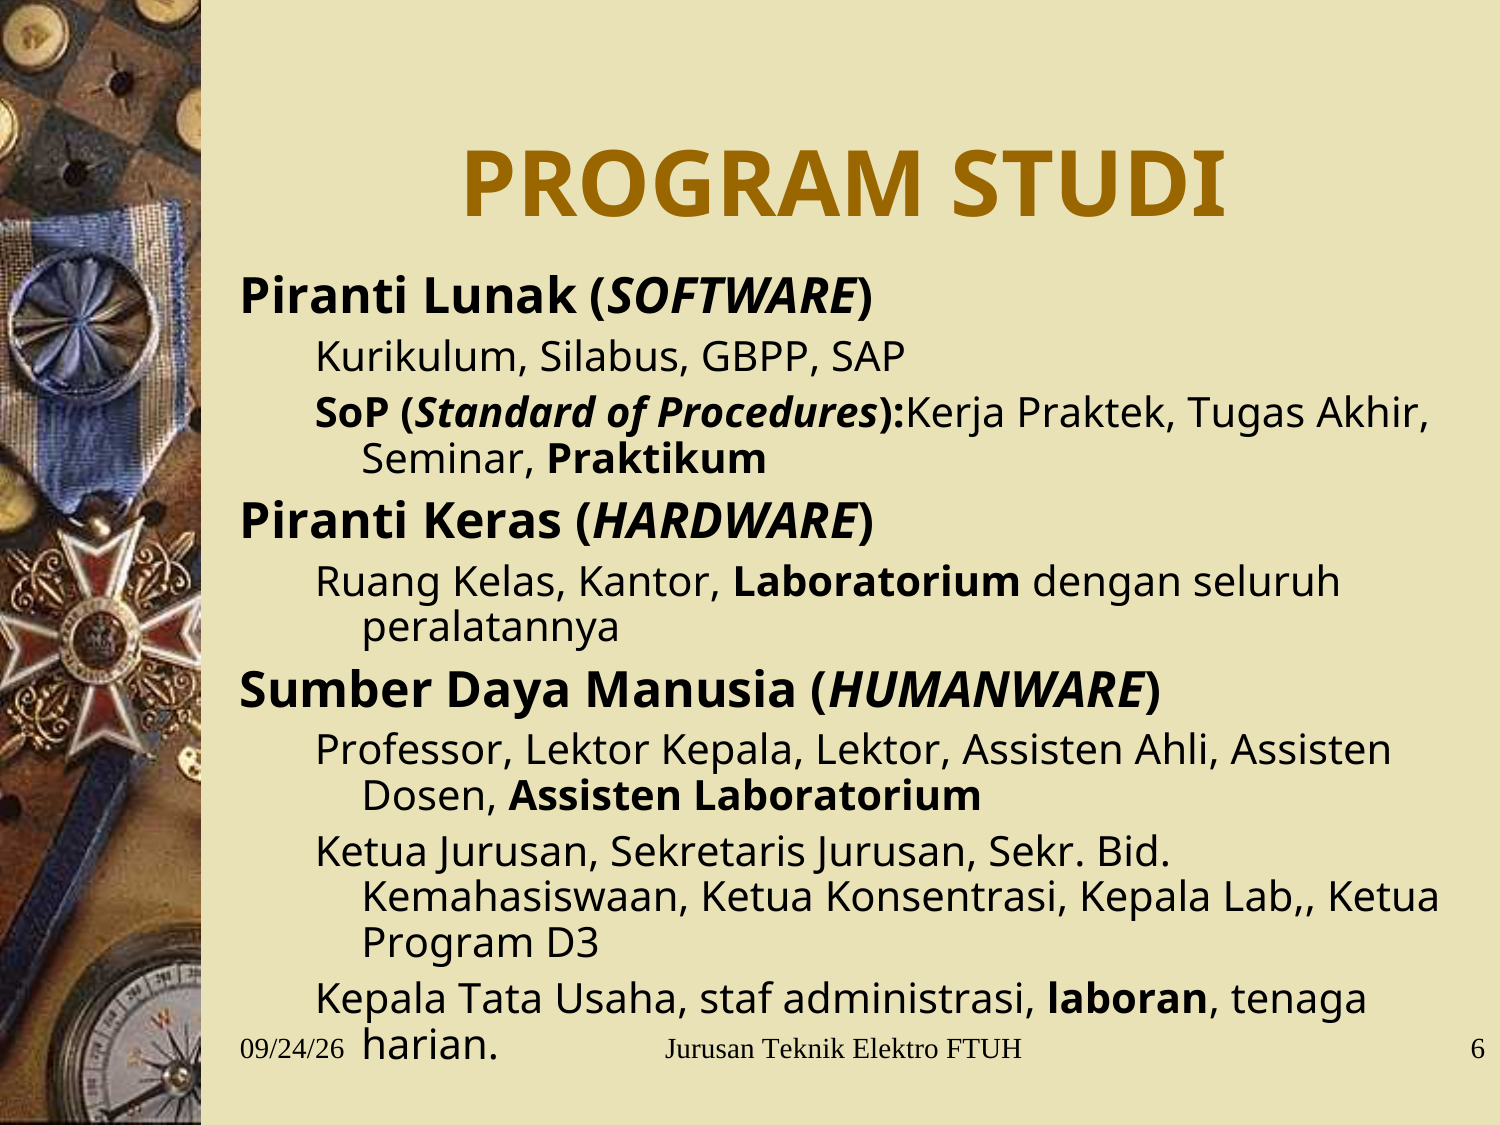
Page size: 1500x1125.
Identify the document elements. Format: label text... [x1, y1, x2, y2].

picture [0, 0, 201, 1125]
title PROGRAM STUDI [224, 87, 1463, 262]
list Piranti Lunak (SOFTWARE) Kurikulum, Silabus, GBPP, SAP SoP (Standard of Procedures):Kerja Praktek, Tugas Akhir, Seminar, Praktikum Piranti Keras (HARDWARE) Ruang Kelas, Kantor, Laboratorium dengan seluruh peralatannya Sumber Daya Manusia (HUMANWARE) Professor, Lektor Kepala, Lektor, Assisten Ahli, Assisten Dosen, Assisten Laboratorium Ketua Jurusan, Sekretaris Jurusan, Sekr. Bid. Kemahasiswaan, Ketua Konsentrasi, Kepala Lab,, Ketua Program D3 Kepala Tata Usaha, staf administrasi, laboran, tenaga harian. [224, 262, 1475, 1001]
